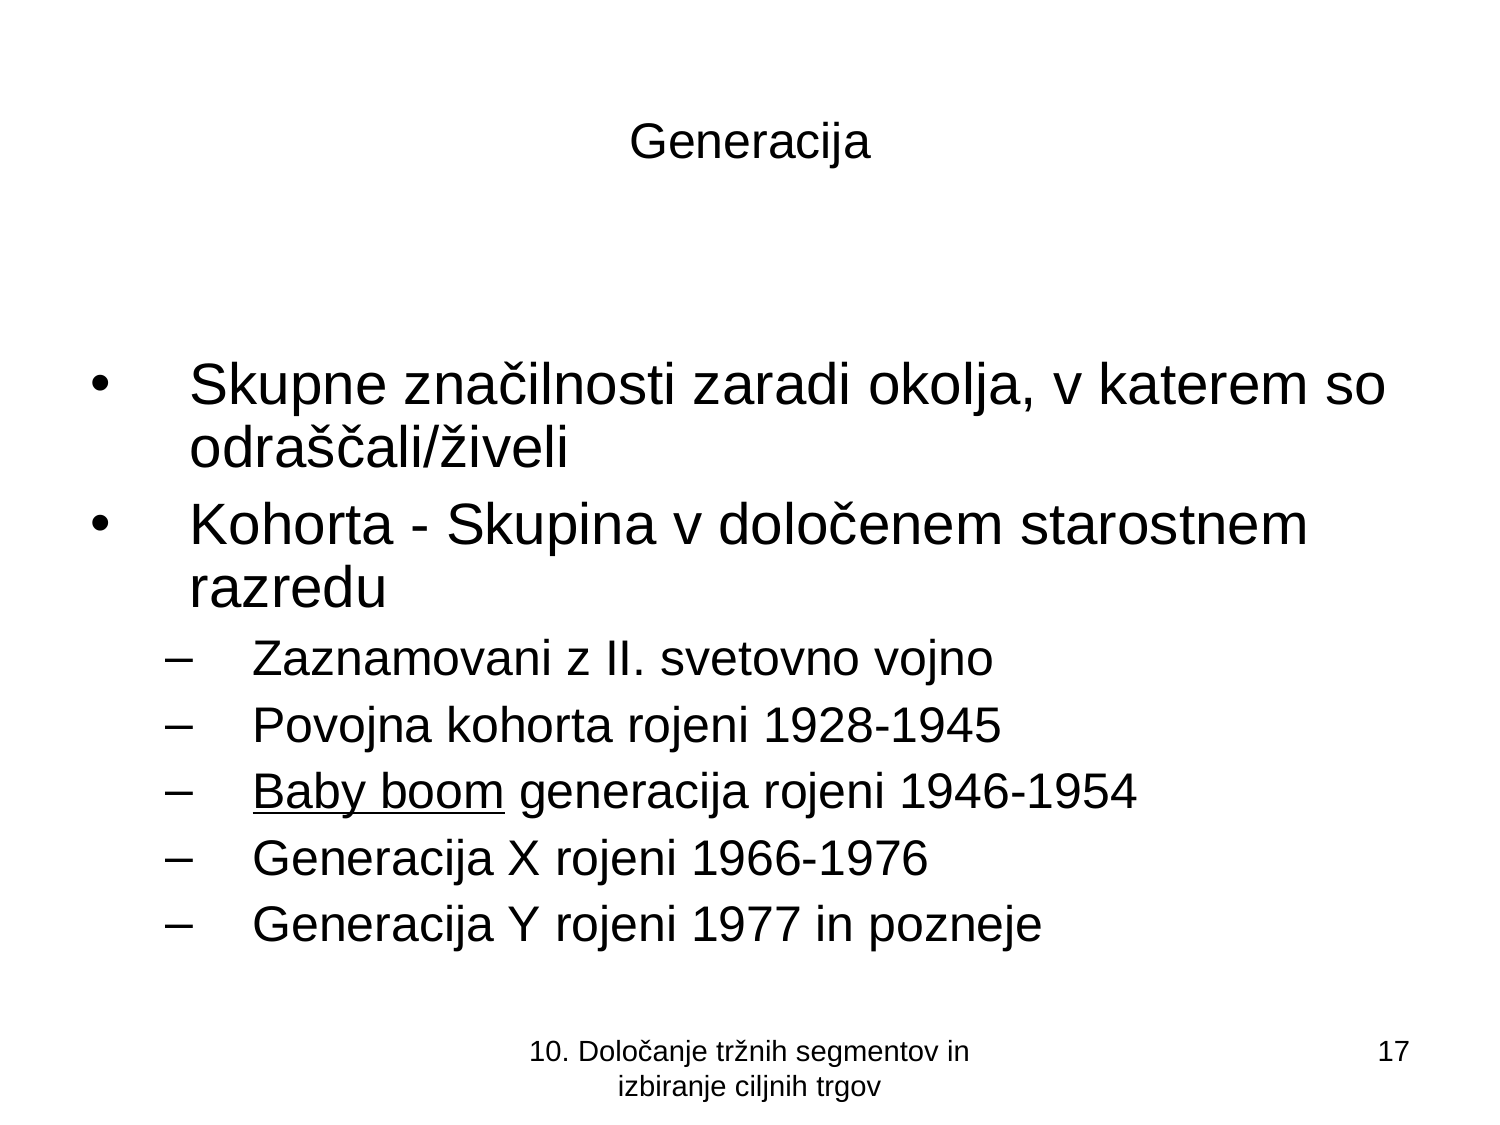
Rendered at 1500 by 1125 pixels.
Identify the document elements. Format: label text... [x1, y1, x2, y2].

title Generacija [75, 45, 1426, 233]
text_box <number> [1074, 1024, 1426, 1103]
list Skupne značilnosti zaradi okolja, v katerem so odraščali/živeli Kohorta - Skupina v določenem starostnem razredu Zaznamovani z II. svetovno vojno Povojna kohorta rojeni 1928-1945 Baby boom generacija rojeni 1946-1954 Generacija X rojeni 1966-1976 Generacija Y rojeni 1977 in pozneje [75, 262, 1426, 1006]
text_box 10. Določanje tržnih segmentov in izbiranje ciljnih trgov [512, 1024, 988, 1103]
